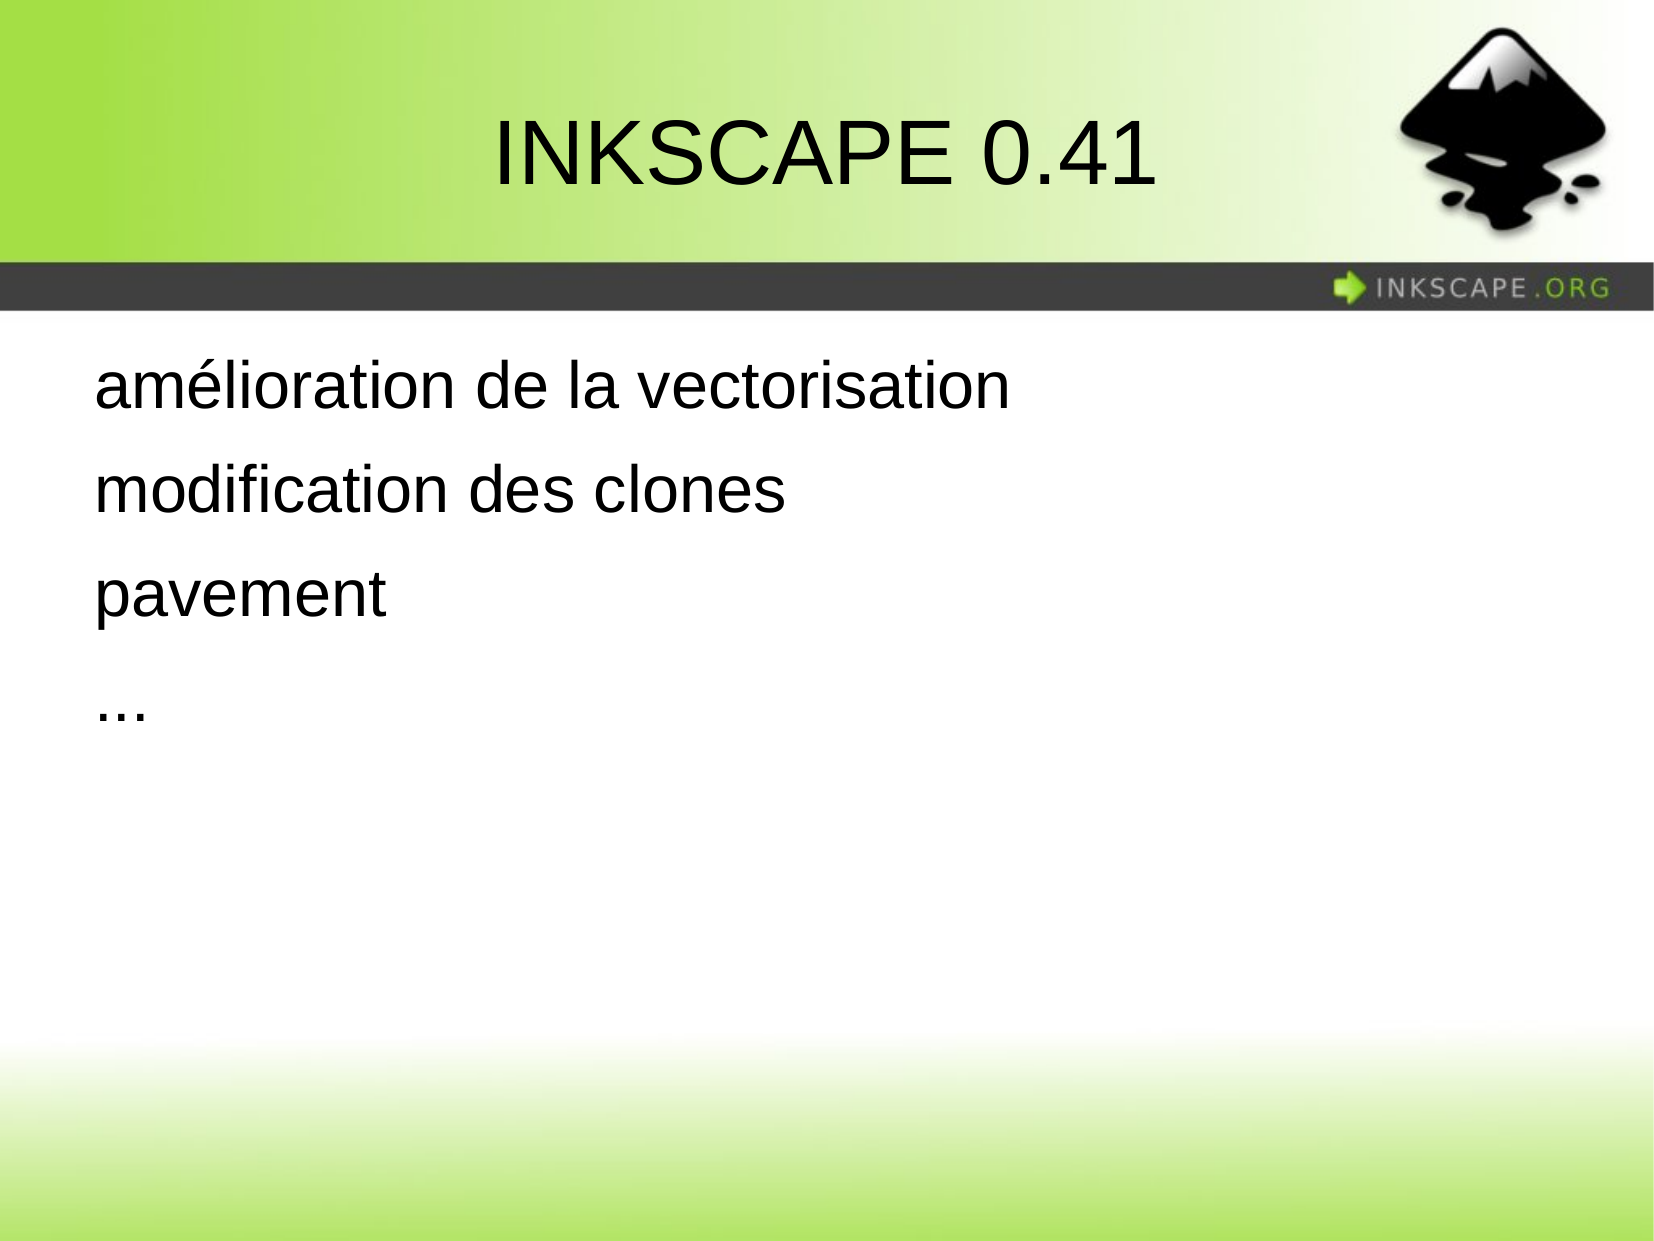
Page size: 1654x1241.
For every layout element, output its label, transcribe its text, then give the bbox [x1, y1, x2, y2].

picture [0, 0, 1654, 1241]
title INKSCAPE 0.41 [82, 49, 1571, 257]
list amélioration de la vectorisation modification des clones pavement ... [76, 347, 1565, 1152]
